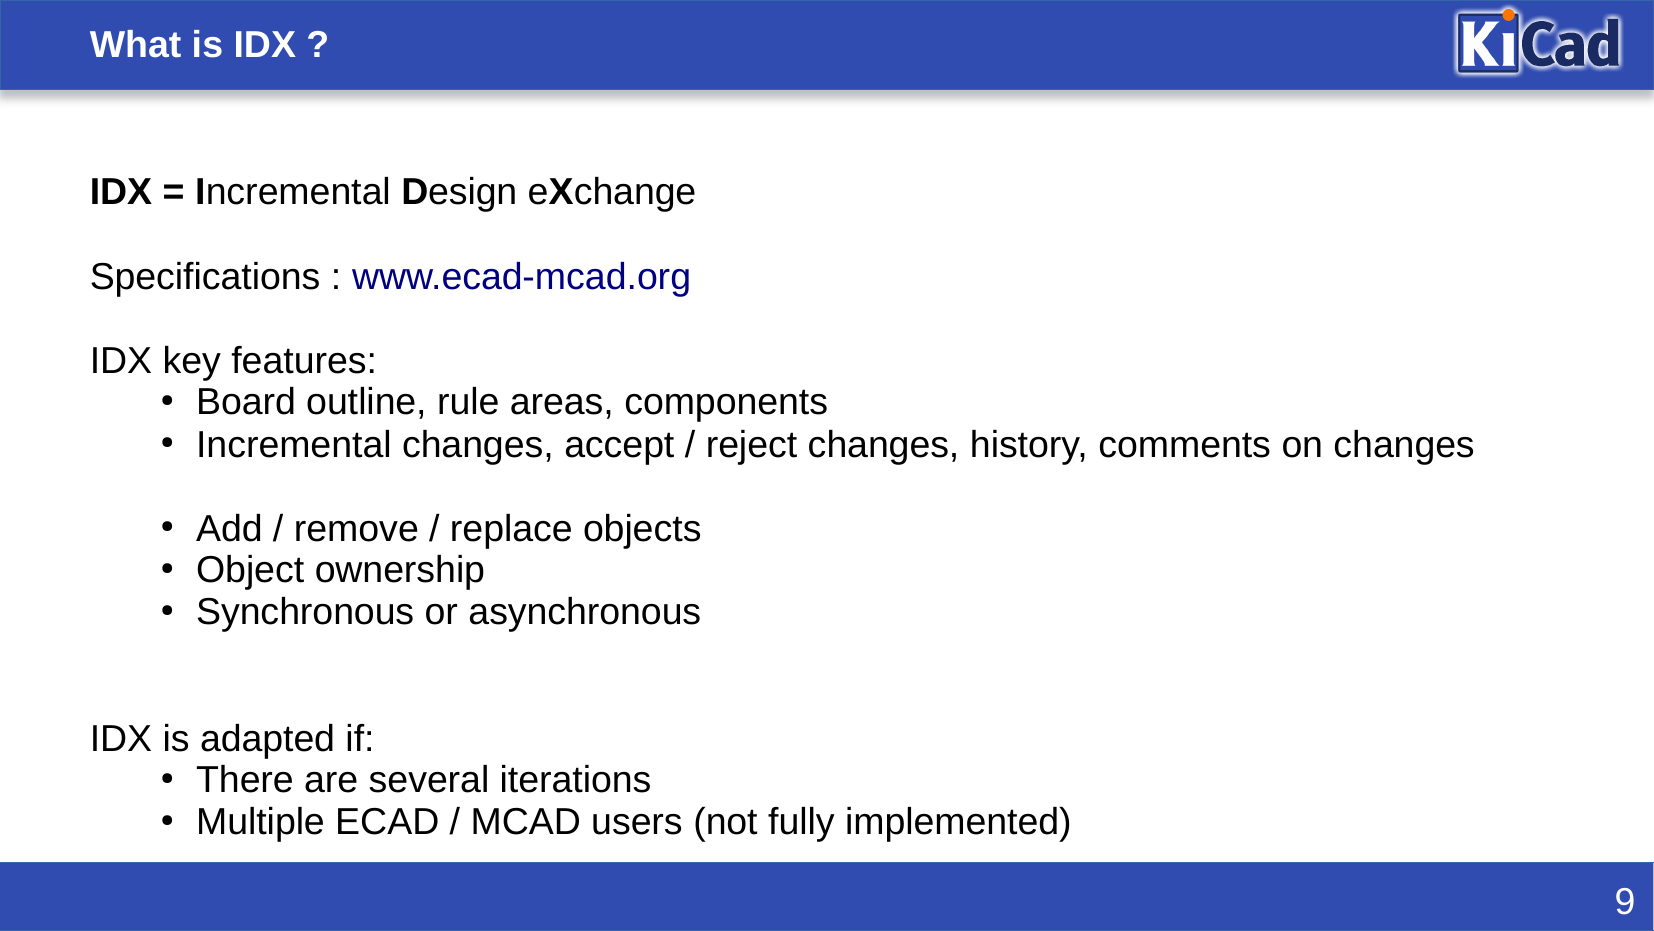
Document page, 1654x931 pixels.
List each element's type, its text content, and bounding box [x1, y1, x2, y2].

text_box <number> [1387, 873, 1651, 931]
text_box [1162, 90, 1651, 226]
text_box What is IDX ? [0, 0, 1412, 90]
text_box IDX = Incremental Design eXchange Specifications : www.ecad-mcad.org IDX key features: Board outline, rule areas, components Incremental changes, accept / reject changes, history, comments on changes Add / remove / replace objects Object ownership Synchronous or asynchronous IDX is adapted if: There are several iterations Multiple ECAD / MCAD users (not fully implemented) [75, 163, 1576, 893]
text_box [1576, 862, 1654, 931]
text_box [0, 862, 1387, 931]
picture [1412, 0, 1654, 92]
